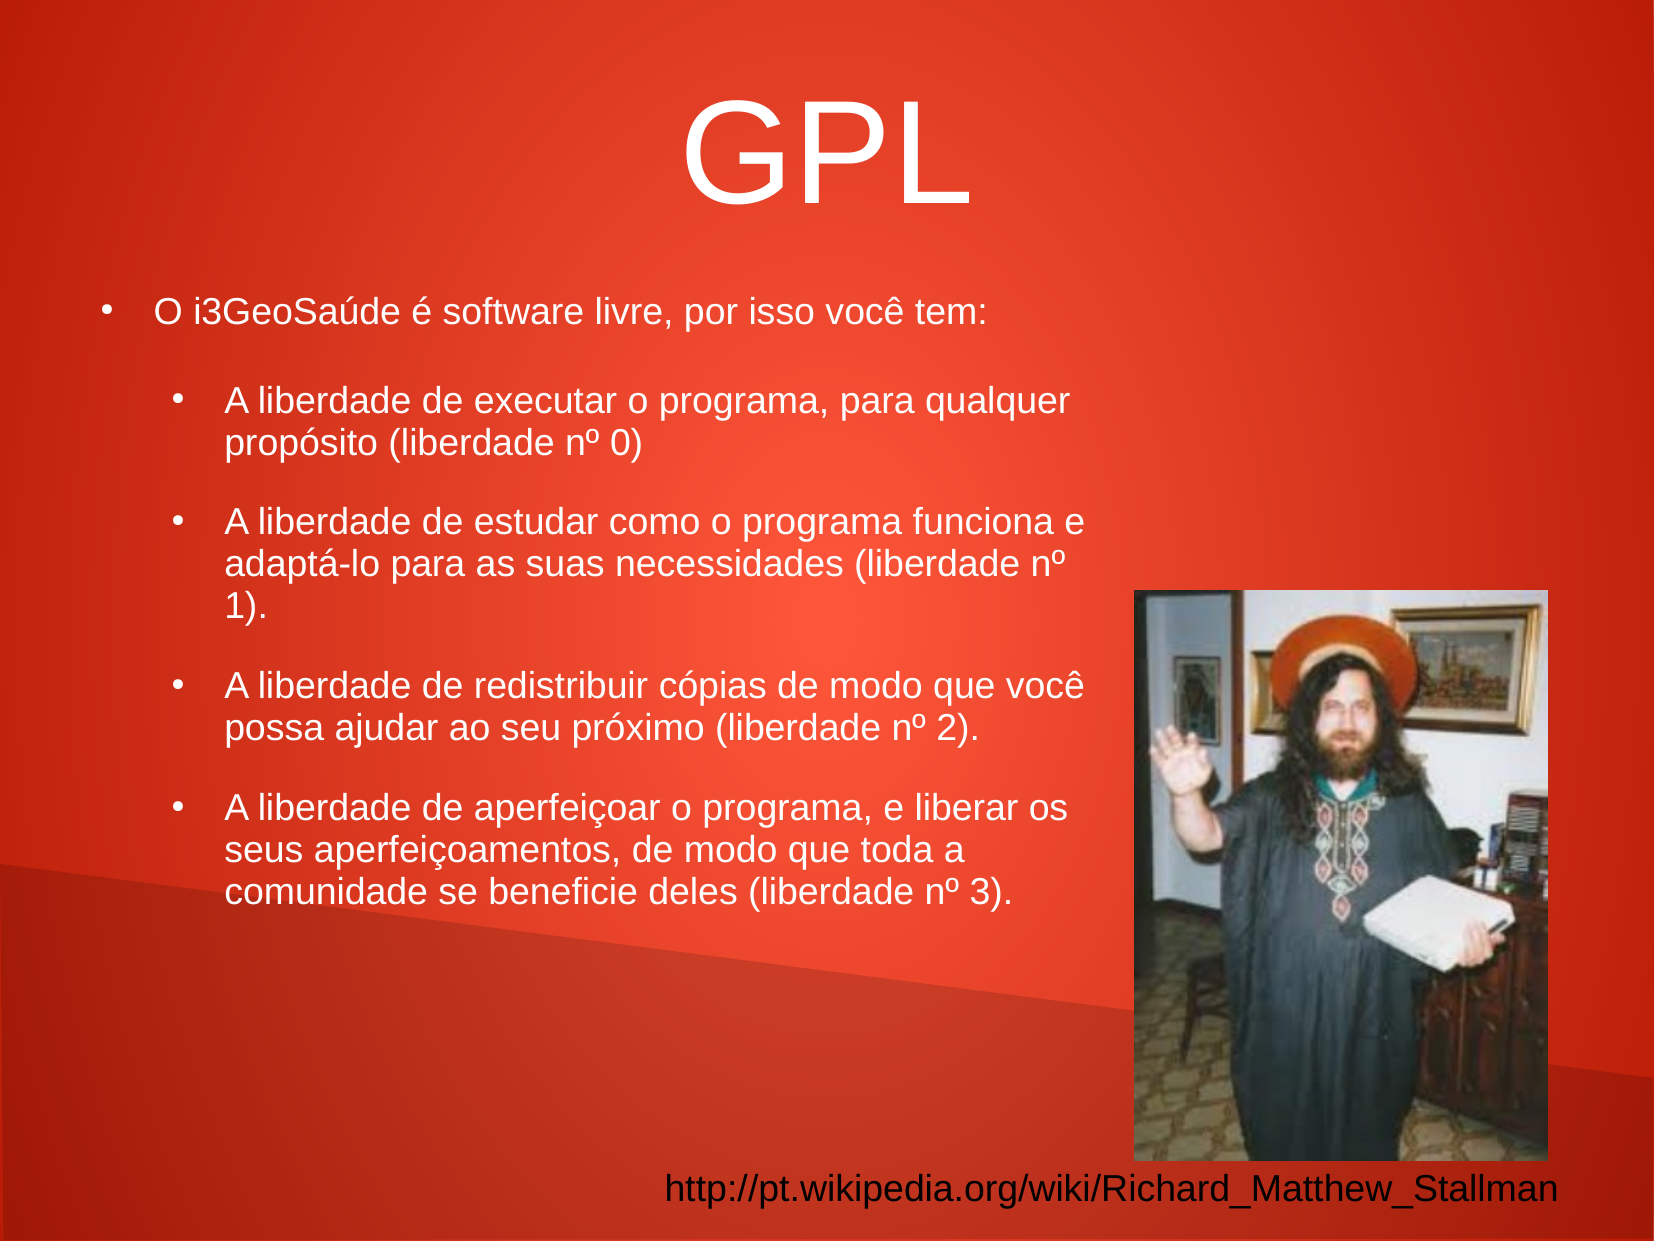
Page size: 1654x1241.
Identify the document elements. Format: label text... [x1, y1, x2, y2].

title GPL [82, 49, 1571, 257]
text_box http://pt.wikipedia.org/wiki/Richard_Matthew_Stallman [649, 1159, 1619, 1217]
picture [1134, 590, 1548, 1159]
list O i3GeoSaúde é software livre, por isso você tem: A liberdade de executar o programa, para qualquer propósito (liberdade nº 0) A liberdade de estudar como o programa funciona e adaptá-lo para as suas necessidades (liberdade nº 1). A liberdade de redistribuir cópias de modo que você possa ajudar ao seu próximo (liberdade nº 2). A liberdade de aperfeiçoar o programa, e liberar os seus aperfeiçoamentos, de modo que toda a comunidade se beneficie deles (liberdade nº 3). [82, 290, 1099, 1205]
